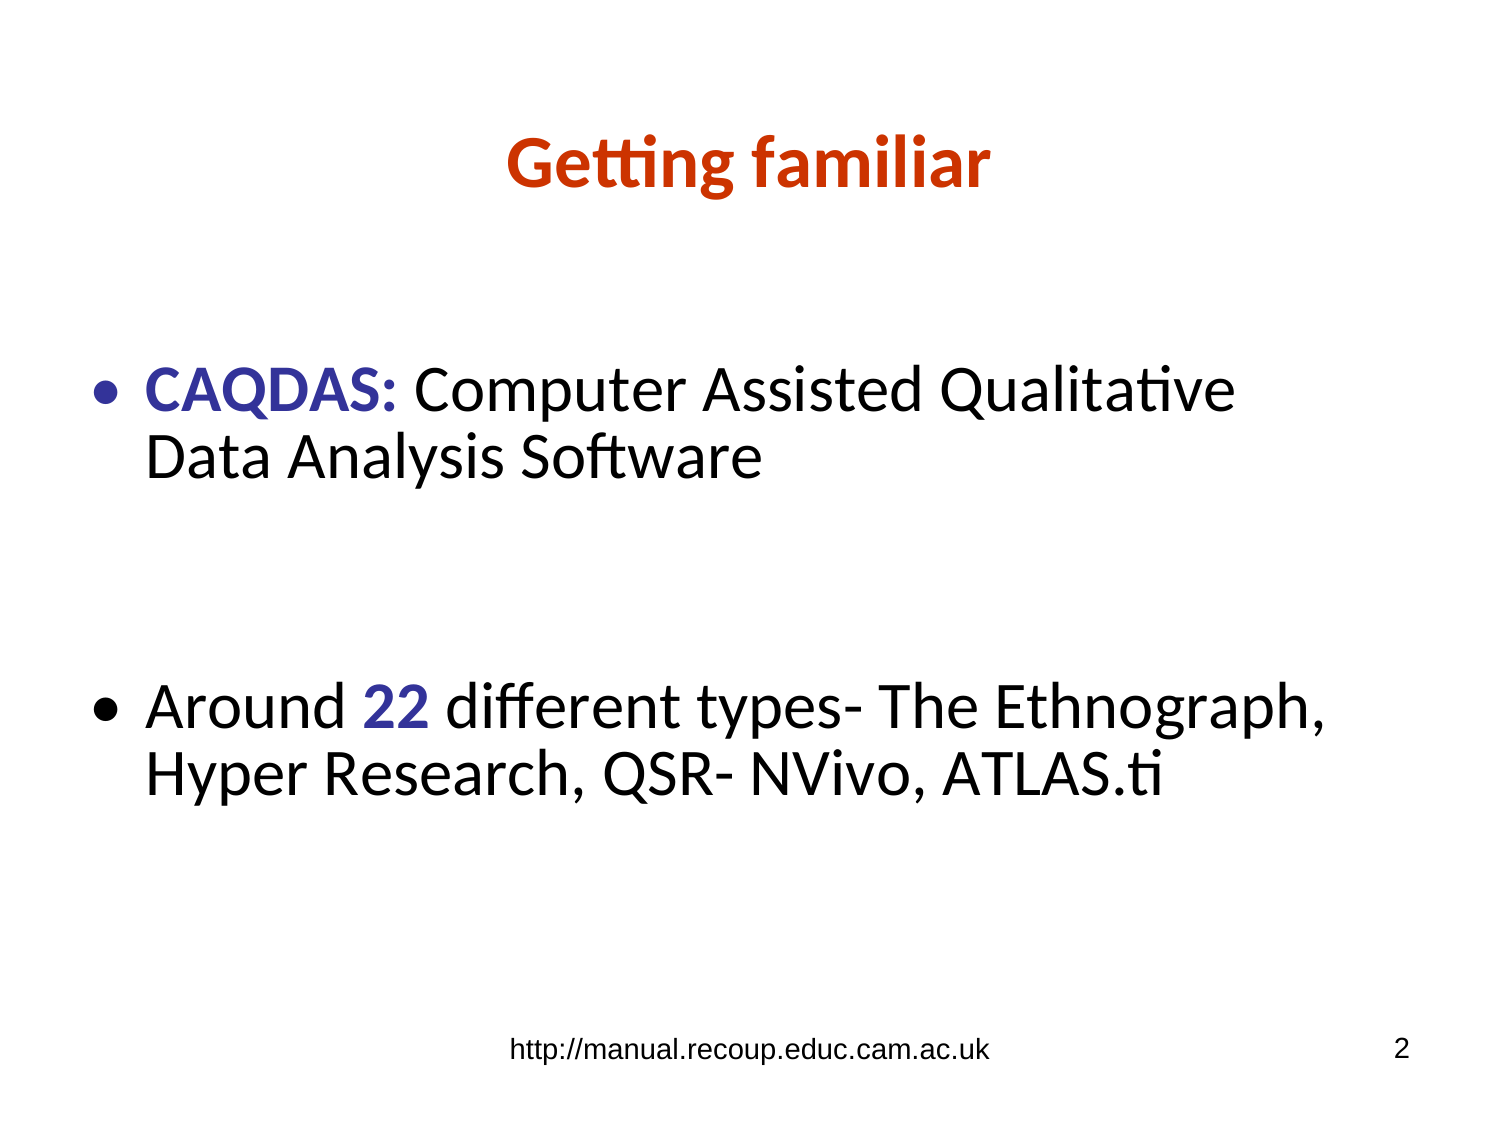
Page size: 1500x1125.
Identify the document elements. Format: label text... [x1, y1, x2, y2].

title Getting familiar [75, 74, 1426, 263]
list CAQDAS: Computer Assisted Qualitative Data Analysis Software Around 22 different types- The Ethnograph, Hyper Research, QSR- NVivo, ATLAS.ti [74, 262, 1388, 1125]
